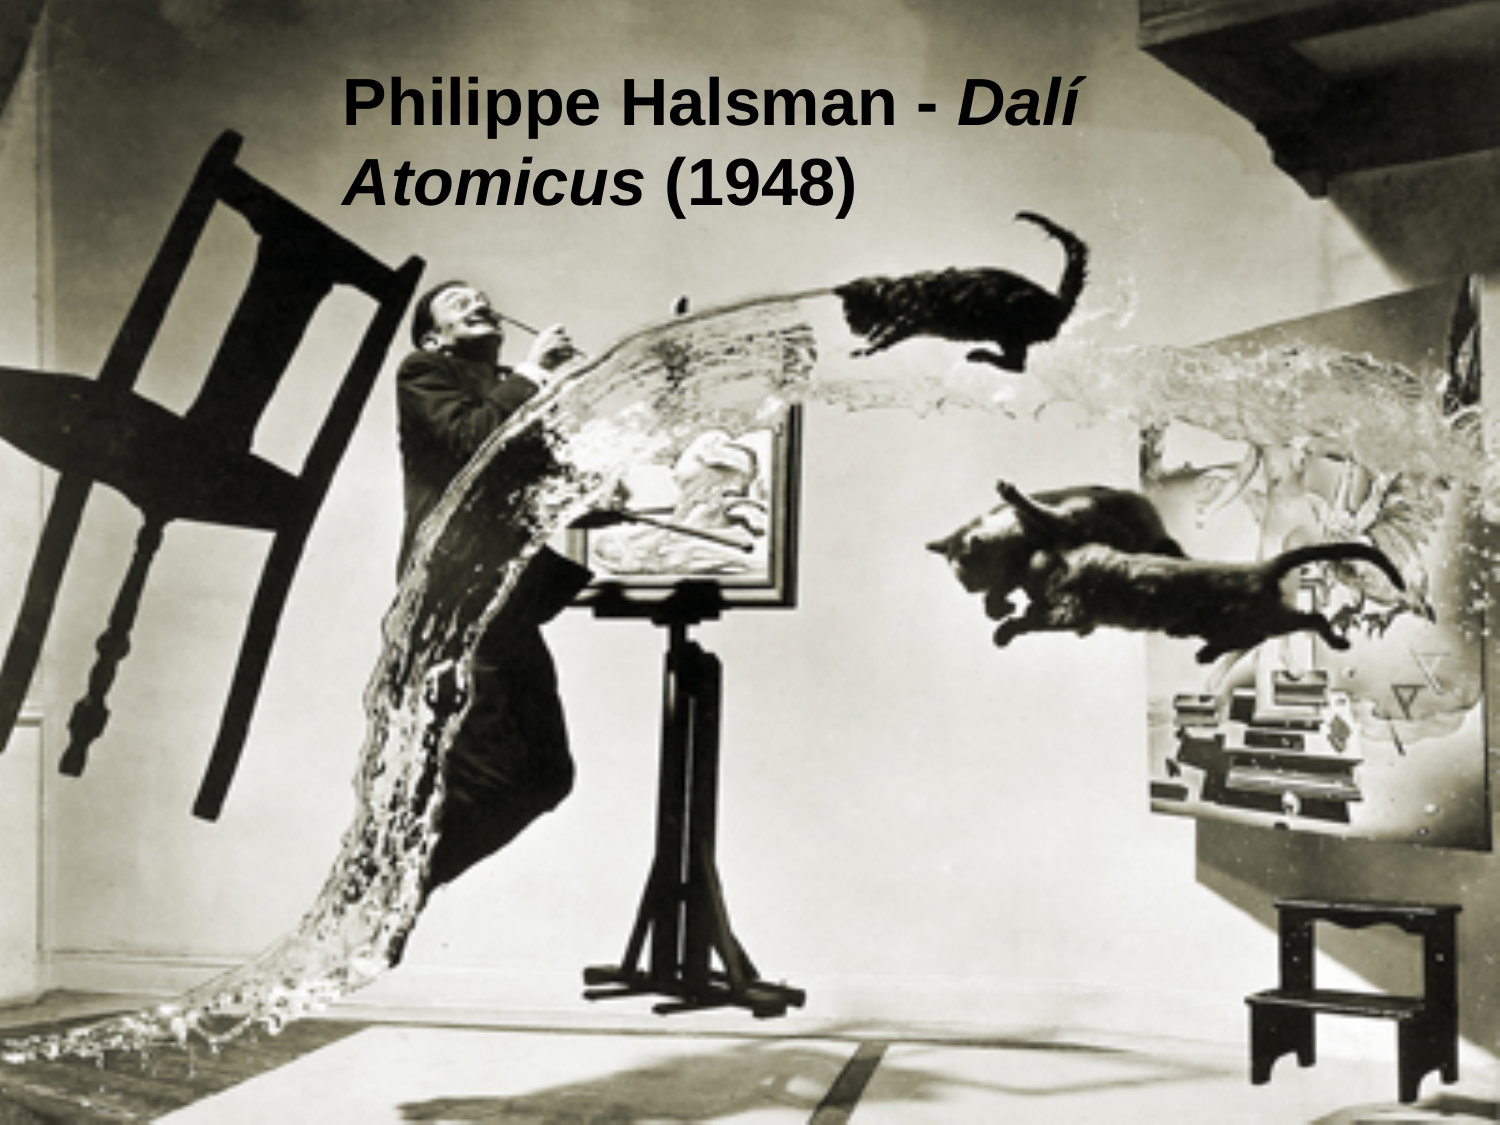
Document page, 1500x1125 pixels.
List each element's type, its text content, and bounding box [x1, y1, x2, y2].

text_box Philippe Halsman - Dalí Atomicus (1948) [328, 51, 1219, 307]
picture [0, 0, 1500, 1125]
